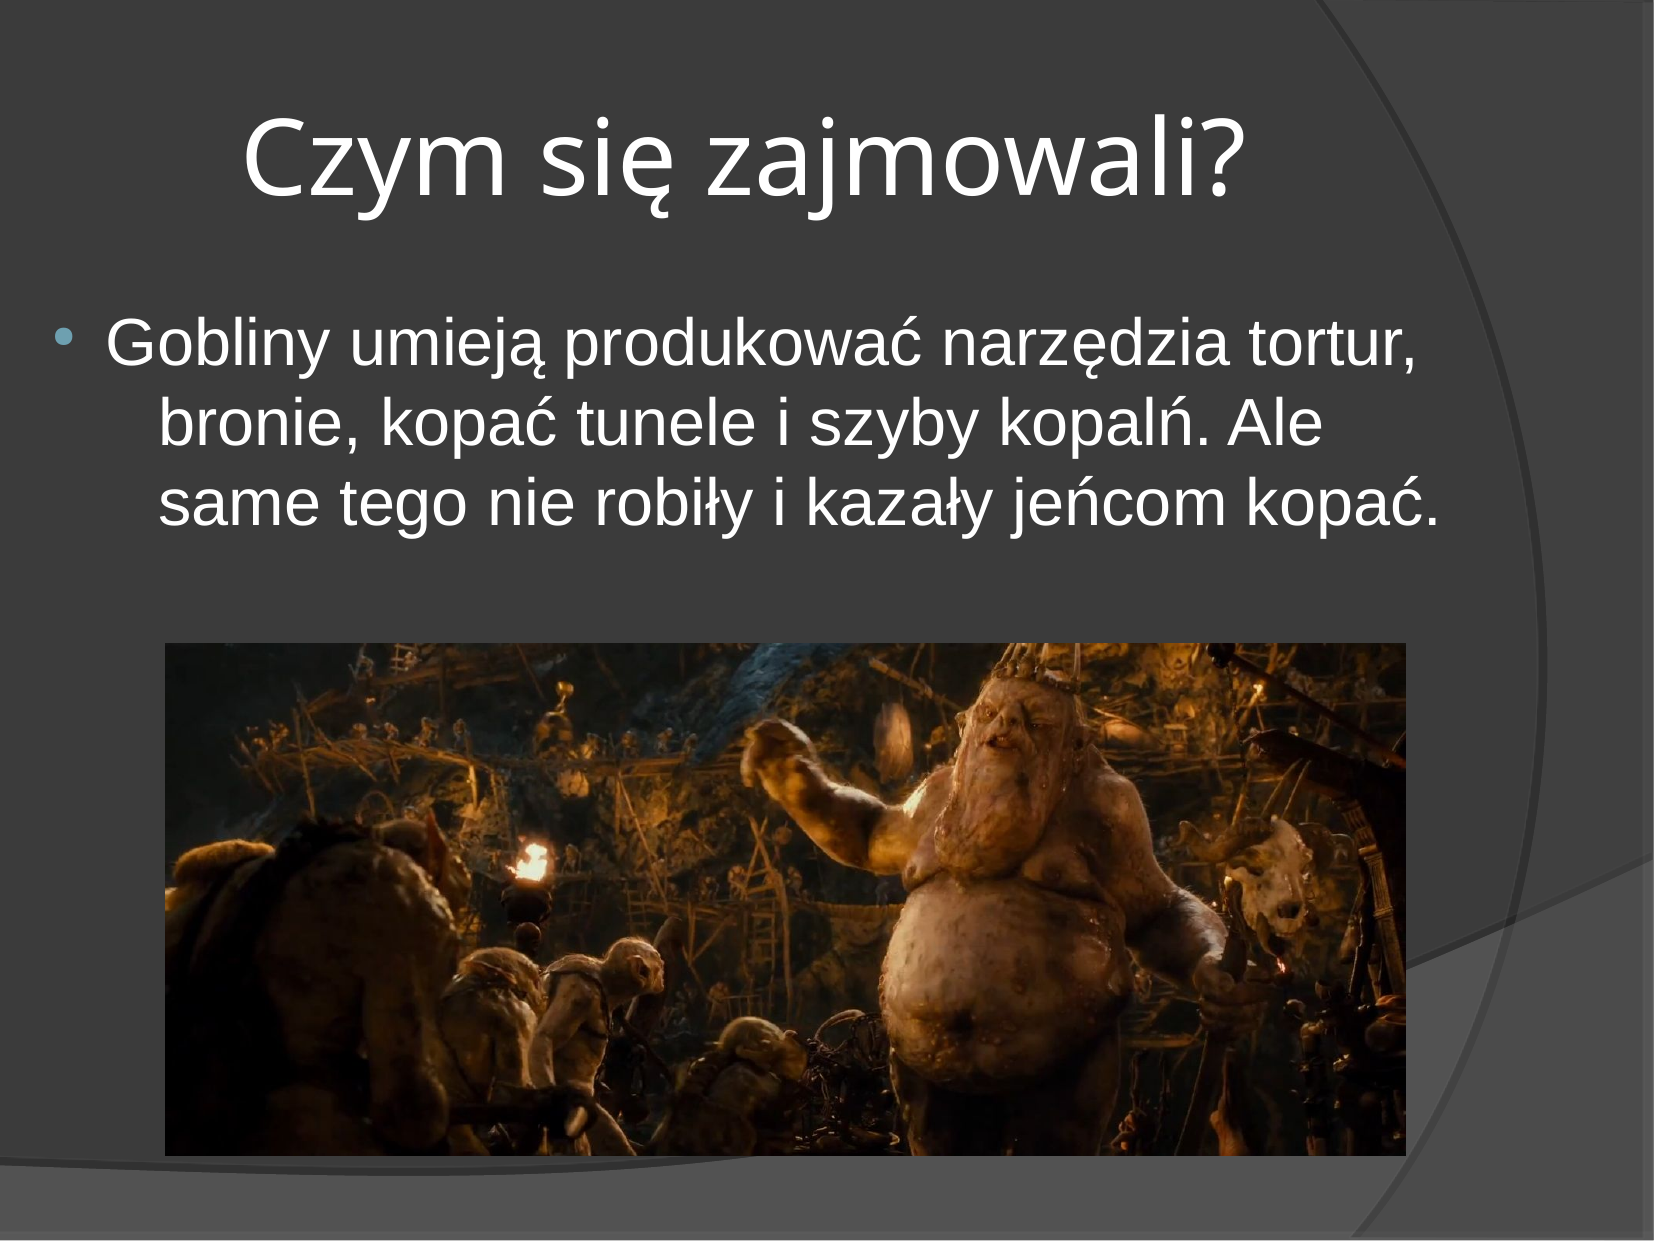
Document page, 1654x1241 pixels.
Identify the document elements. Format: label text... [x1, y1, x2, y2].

picture [165, 643, 1406, 1156]
list Gobliny umieją produkować narzędzia tortur, bronie, kopać tunele i szyby kopalń. Ale same tego nie robiły i kazały jeńcom kopać. [0, 290, 1489, 1109]
title Czym się zajmowali? [0, 49, 1489, 257]
